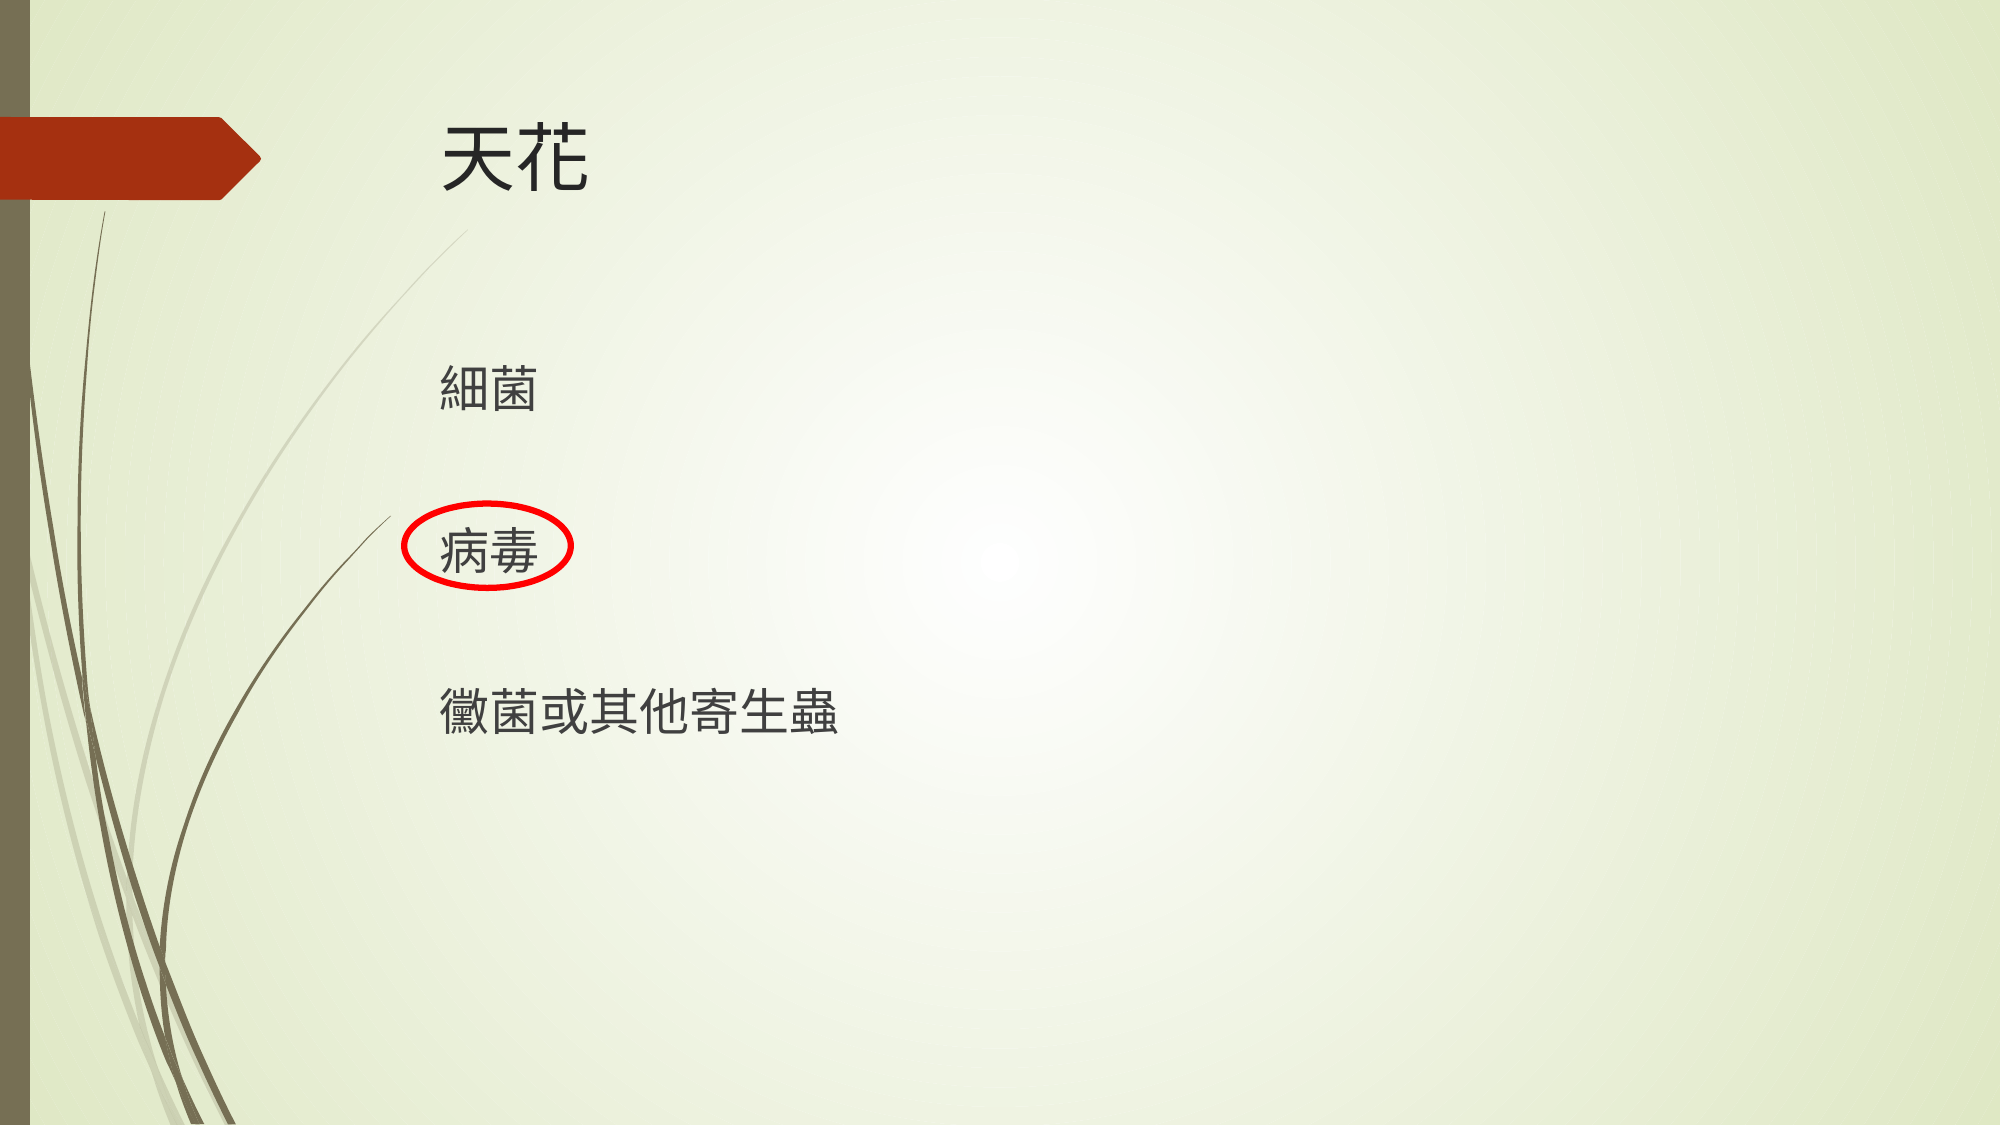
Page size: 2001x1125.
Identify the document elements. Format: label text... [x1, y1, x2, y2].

title 天花 [425, 102, 1888, 313]
list 細菌 病毒 黴菌或其他寄生蟲 [424, 350, 1888, 970]
list 細菌 病毒 黴菌或其他寄生蟲 [424, 507, 567, 584]
